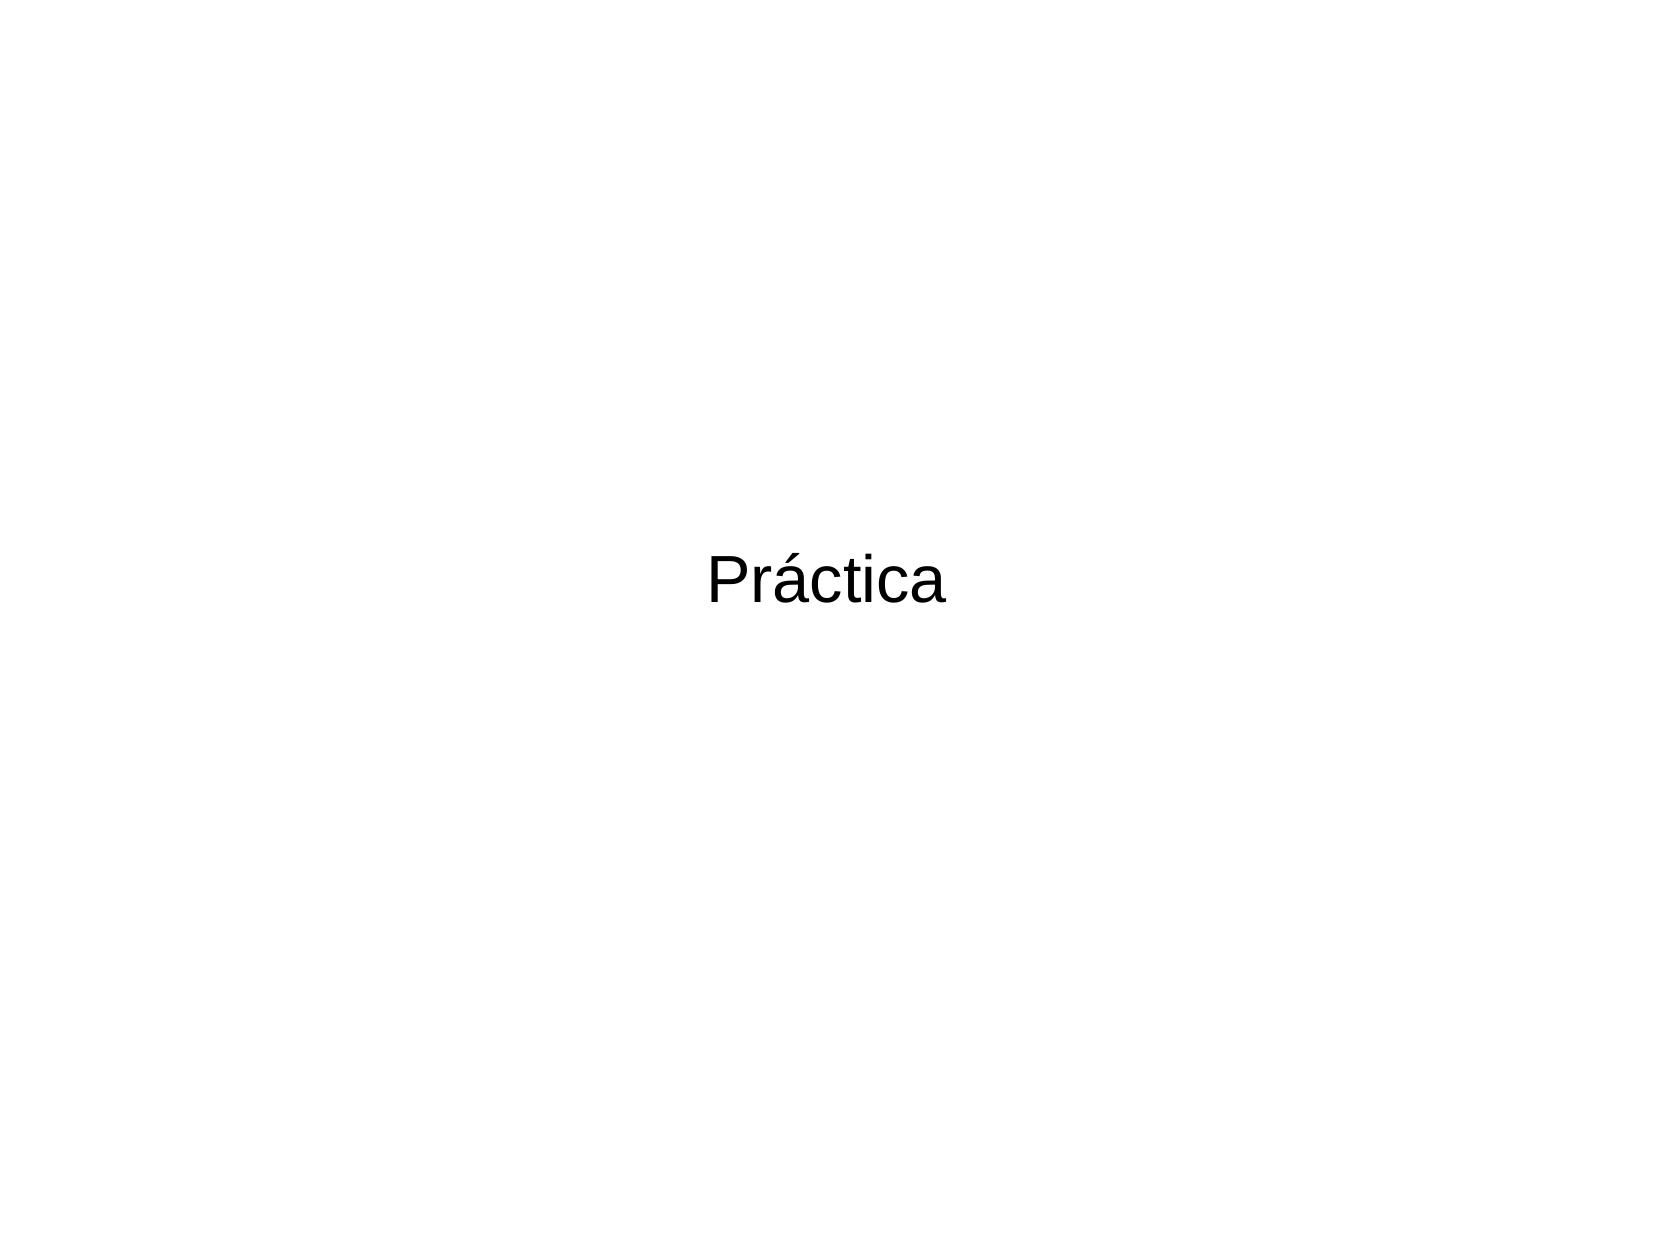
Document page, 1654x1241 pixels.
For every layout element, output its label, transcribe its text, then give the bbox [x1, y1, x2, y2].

subtitle Práctica [82, 49, 1571, 1109]
